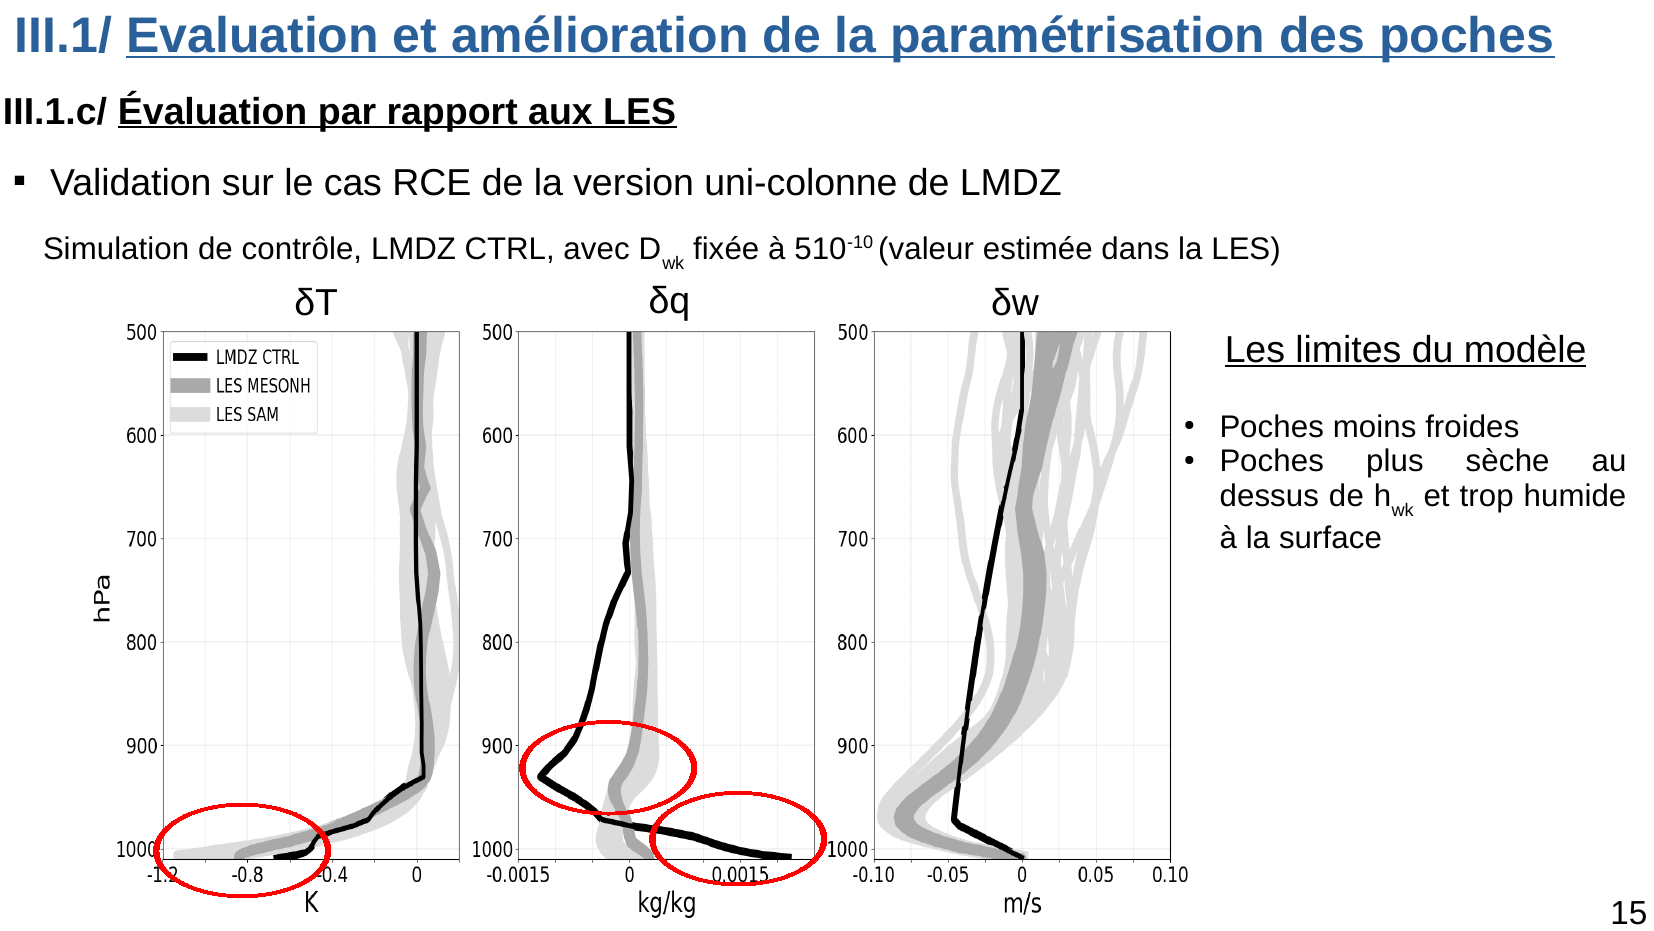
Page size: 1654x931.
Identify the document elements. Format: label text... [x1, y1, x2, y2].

text_box [519, 720, 697, 816]
text_box Validation sur le cas RCE de la version uni-colonne de LMDZ [0, 154, 1642, 211]
text_box [649, 791, 827, 886]
text_box δT [248, 281, 378, 331]
text_box δw [944, 281, 1075, 331]
text_box Simulation de contrôle, LMDZ CTRL, avec Dwk fixée à 510-10 (valeur estimée dans la LES) [0, 223, 1609, 281]
picture [0, 281, 1300, 931]
text_box III.1.c/ Évaluation par rapport aux LES [0, 82, 1642, 154]
text_box Les limites du modèle [1157, 321, 1654, 378]
text_box 15 [1595, 887, 1654, 931]
text_box Poches moins froides Poches plus sèche au dessus de hwk et trop humide à la surface [1169, 401, 1642, 891]
text_box δq [602, 281, 733, 329]
text_box III.1/ Evaluation et amélioration de la paramétrisation des poches [0, 0, 1654, 83]
text_box [153, 803, 331, 898]
